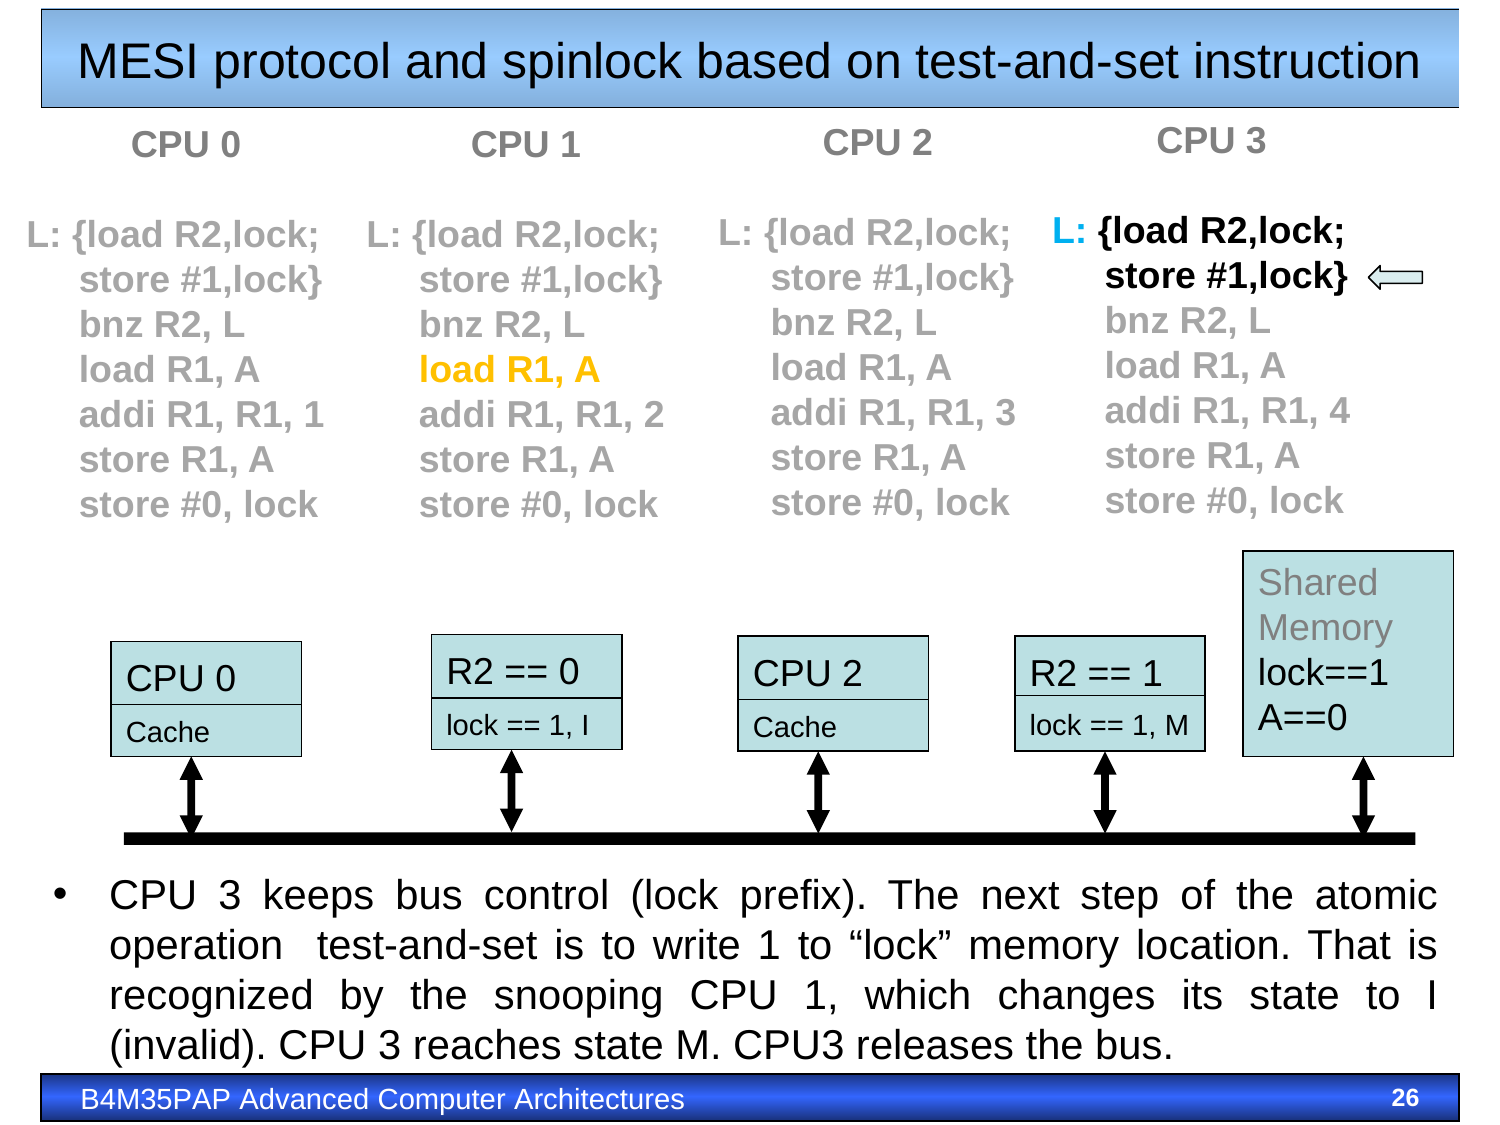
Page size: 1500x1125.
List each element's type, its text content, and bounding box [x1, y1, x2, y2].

text_box CPU 2 [738, 636, 929, 699]
text_box R2 == 0 [431, 634, 622, 697]
text_box Cache [738, 699, 929, 752]
text_box Shared Memory lock==1 A==0 [1243, 550, 1454, 757]
text_box CPU 1 L: {load R2,lock; store #1,lock} bnz R2, L load R1, A addi R1, R1, 2 store R1, A store #0, lock [351, 112, 701, 533]
text_box CPU 3 keeps bus control (lock prefix). The next step of the atomic operation test-and-set is to write 1 to “lock” memory location. That is recognized by the snooping CPU 1, which changes its state to I (invalid). CPU 3 reaches state M. CPU3 releases the bus. [38, 860, 1454, 1125]
text_box lock == 1, I [431, 697, 622, 750]
text_box lock == 1, M [1014, 695, 1206, 752]
title MESI protocol and spinlock based on test-and-set instruction [41, 8, 1459, 108]
text_box CPU 2 L: {load R2,lock; store #1,lock} bnz R2, L load R1, A addi R1, R1, 3 store R1, A store #0, lock [703, 110, 1053, 531]
text_box CPU 0 [111, 641, 302, 704]
text_box Cache [111, 704, 302, 757]
text_box R2 == 1 [1014, 636, 1206, 695]
text_box CPU 3 L: {load R2,lock; store #1,lock} bnz R2, L load R1, A addi R1, R1, 4 store R1, A store #0, lock [1037, 108, 1386, 529]
text_box [1368, 265, 1423, 290]
text_box CPU 0 L: {load R2,lock; store #1,lock} bnz R2, L load R1, A addi R1, R1, 1 store R1, A store #0, lock [11, 112, 351, 533]
